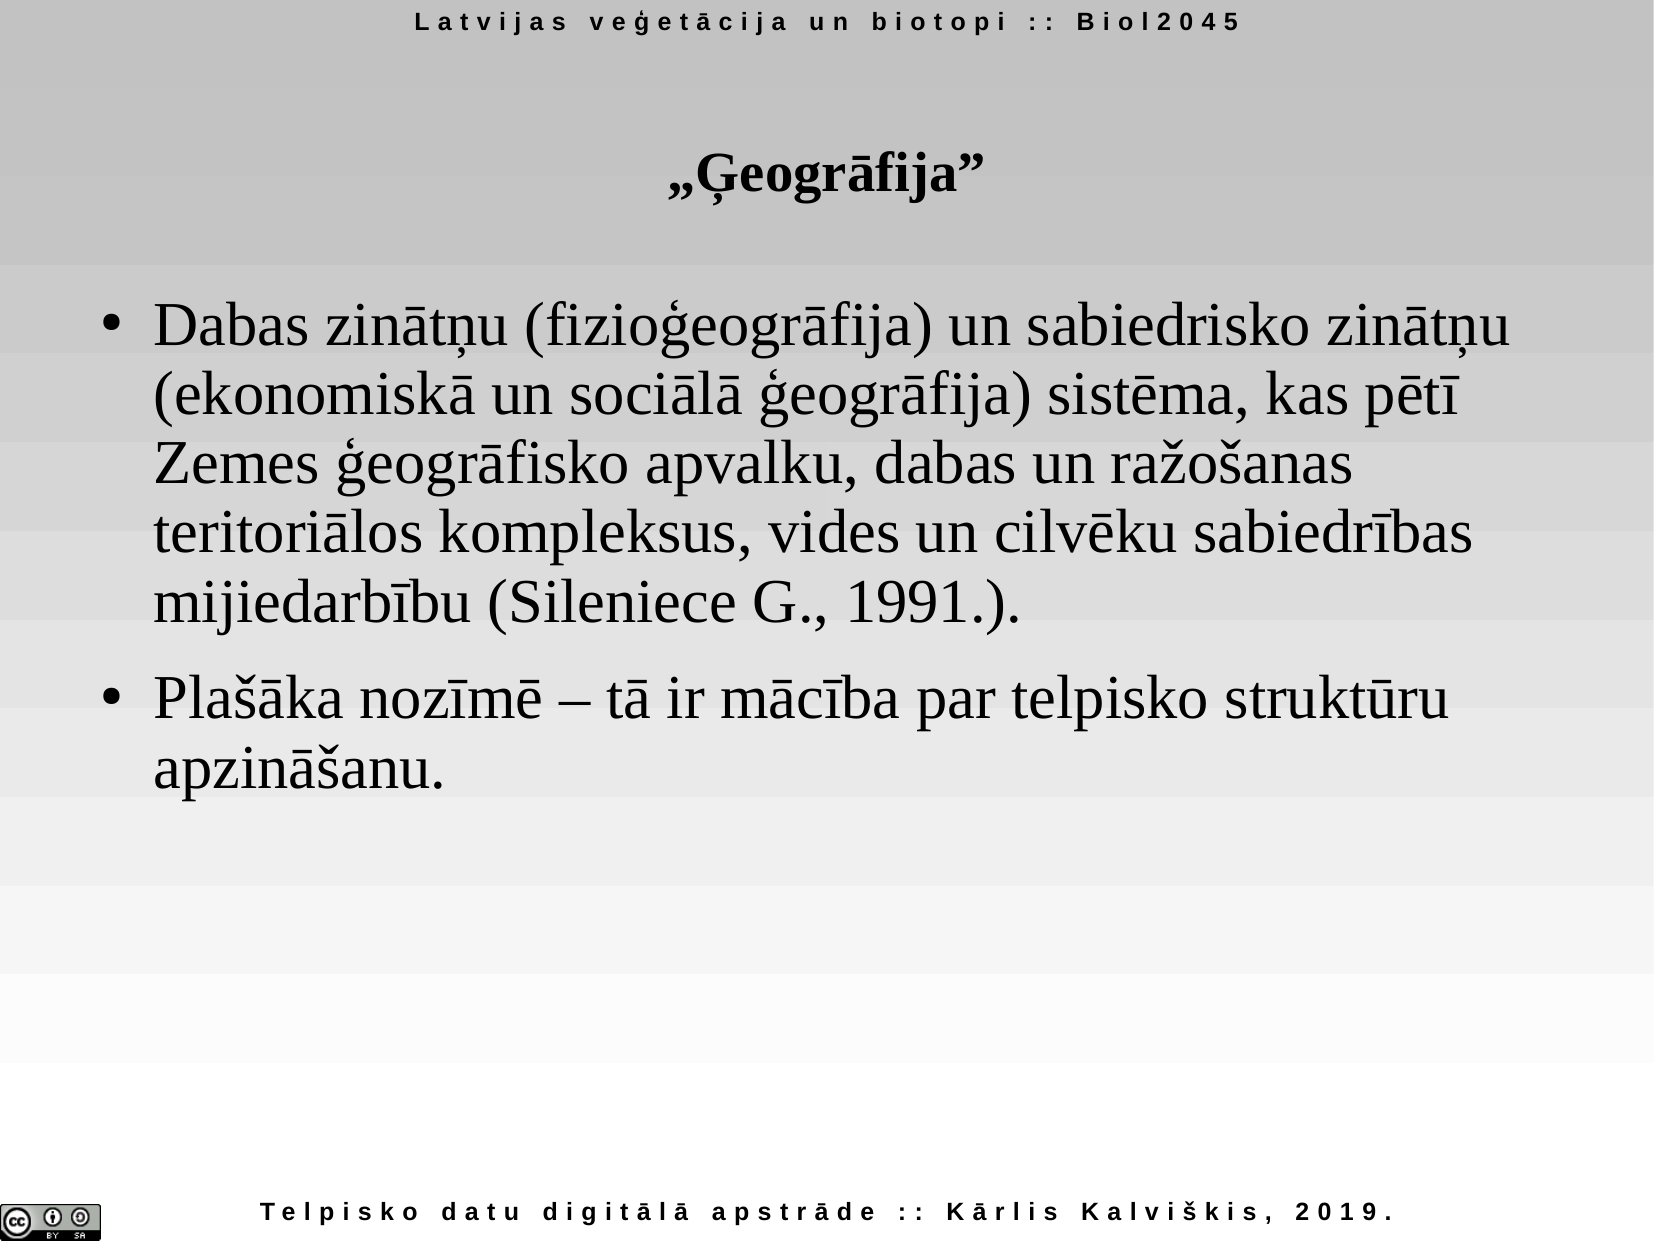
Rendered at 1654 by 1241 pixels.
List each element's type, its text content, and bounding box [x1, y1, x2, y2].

title „Ģeogrāfija” [29, 49, 1625, 296]
list Dabas zinātņu (fizioģeogrāfija) un sabiedrisko zinātņu (ekonomiskā un sociālā ģeogrāfija) sistēma, kas pētī Zemes ģeogrāfisko apvalku, dabas un ražošanas teritoriālos kompleksus, vides un cilvēku sabiedrības mijiedarbību (Sileniece G., 1991.). Plašāka nozīmē – tā ir mācība par telpisko struktūru apzināšanu. [82, 289, 1571, 1113]
picture [0, 0, 1654, 1241]
